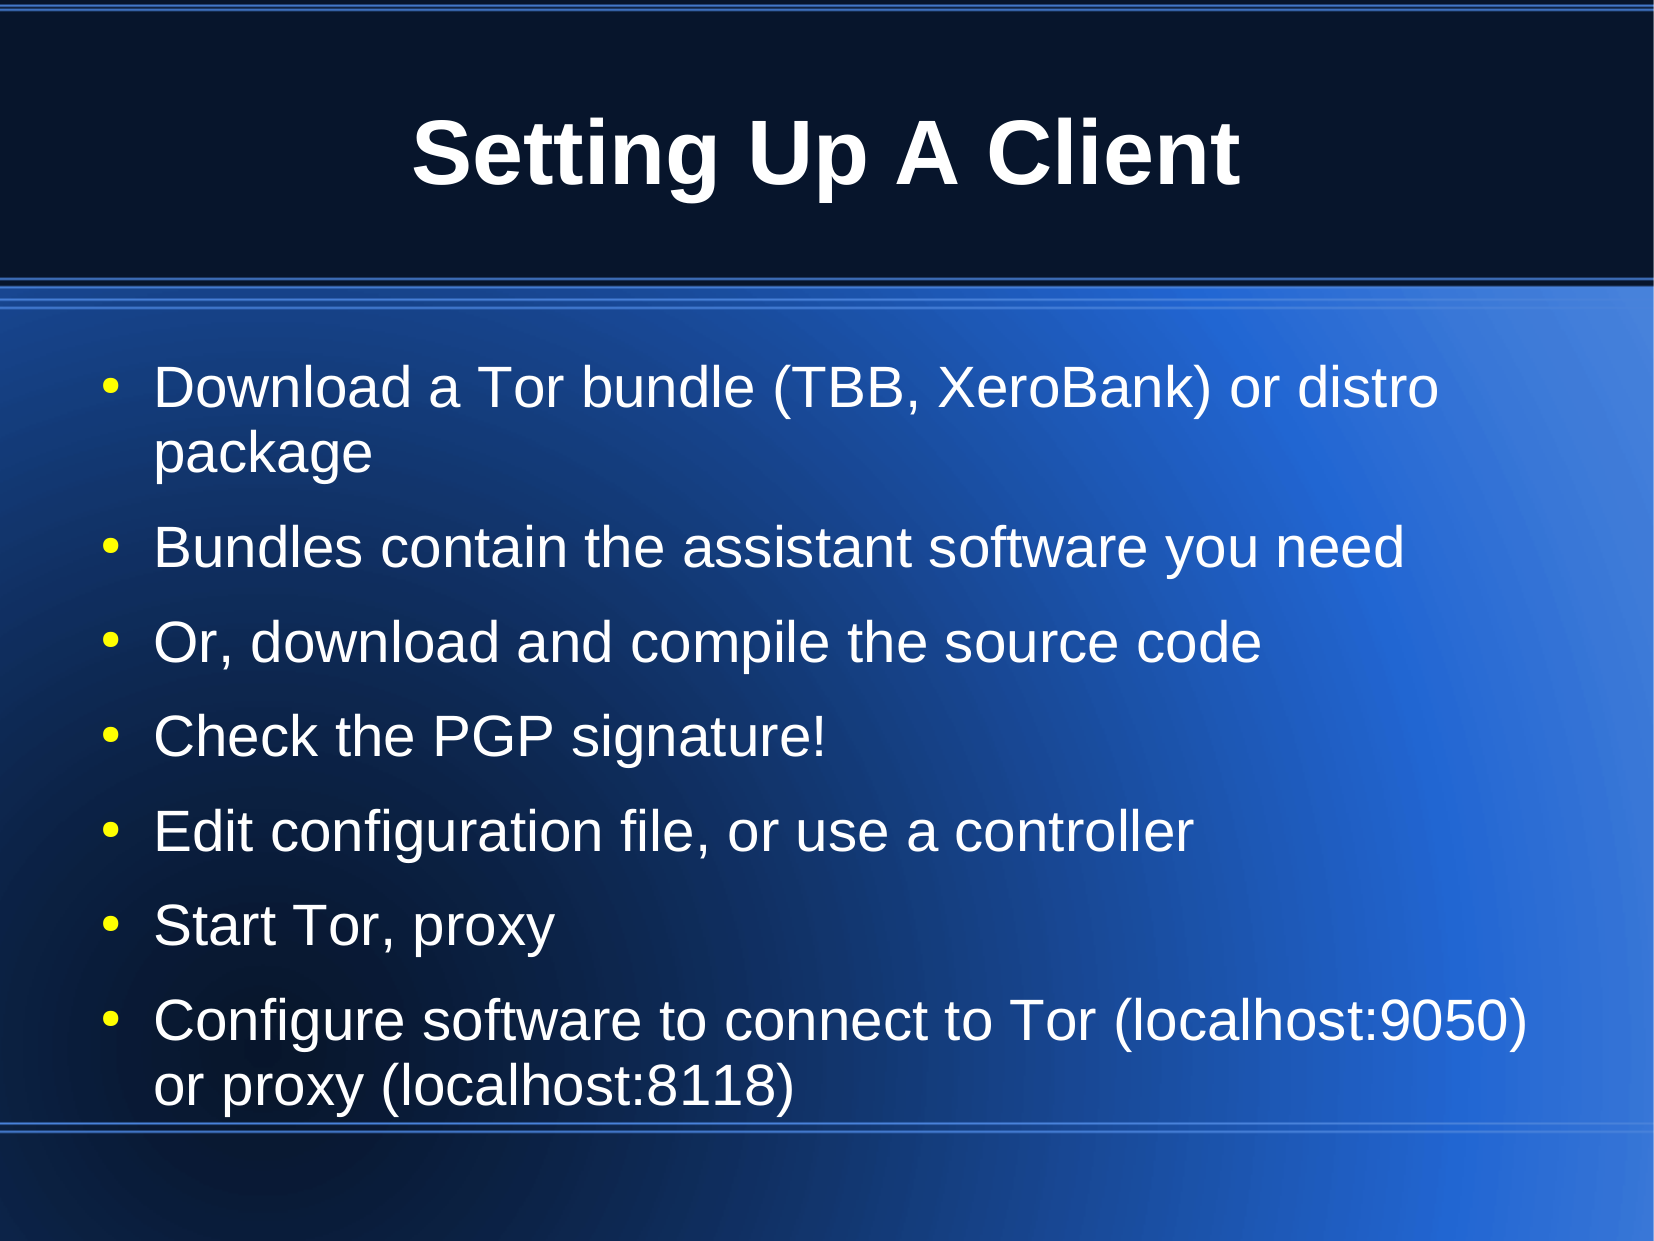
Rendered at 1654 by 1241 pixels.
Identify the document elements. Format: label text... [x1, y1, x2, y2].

title Setting Up A Client [82, 49, 1571, 257]
list Download a Tor bundle (TBB, XeroBank) or distro package Bundles contain the assistant software you need Or, download and compile the source code Check the PGP signature! Edit configuration file, or use a controller Start Tor, proxy Configure software to connect to Tor (localhost:9050) or proxy (localhost:8118) [82, 355, 1571, 1118]
picture [0, 0, 1654, 1241]
